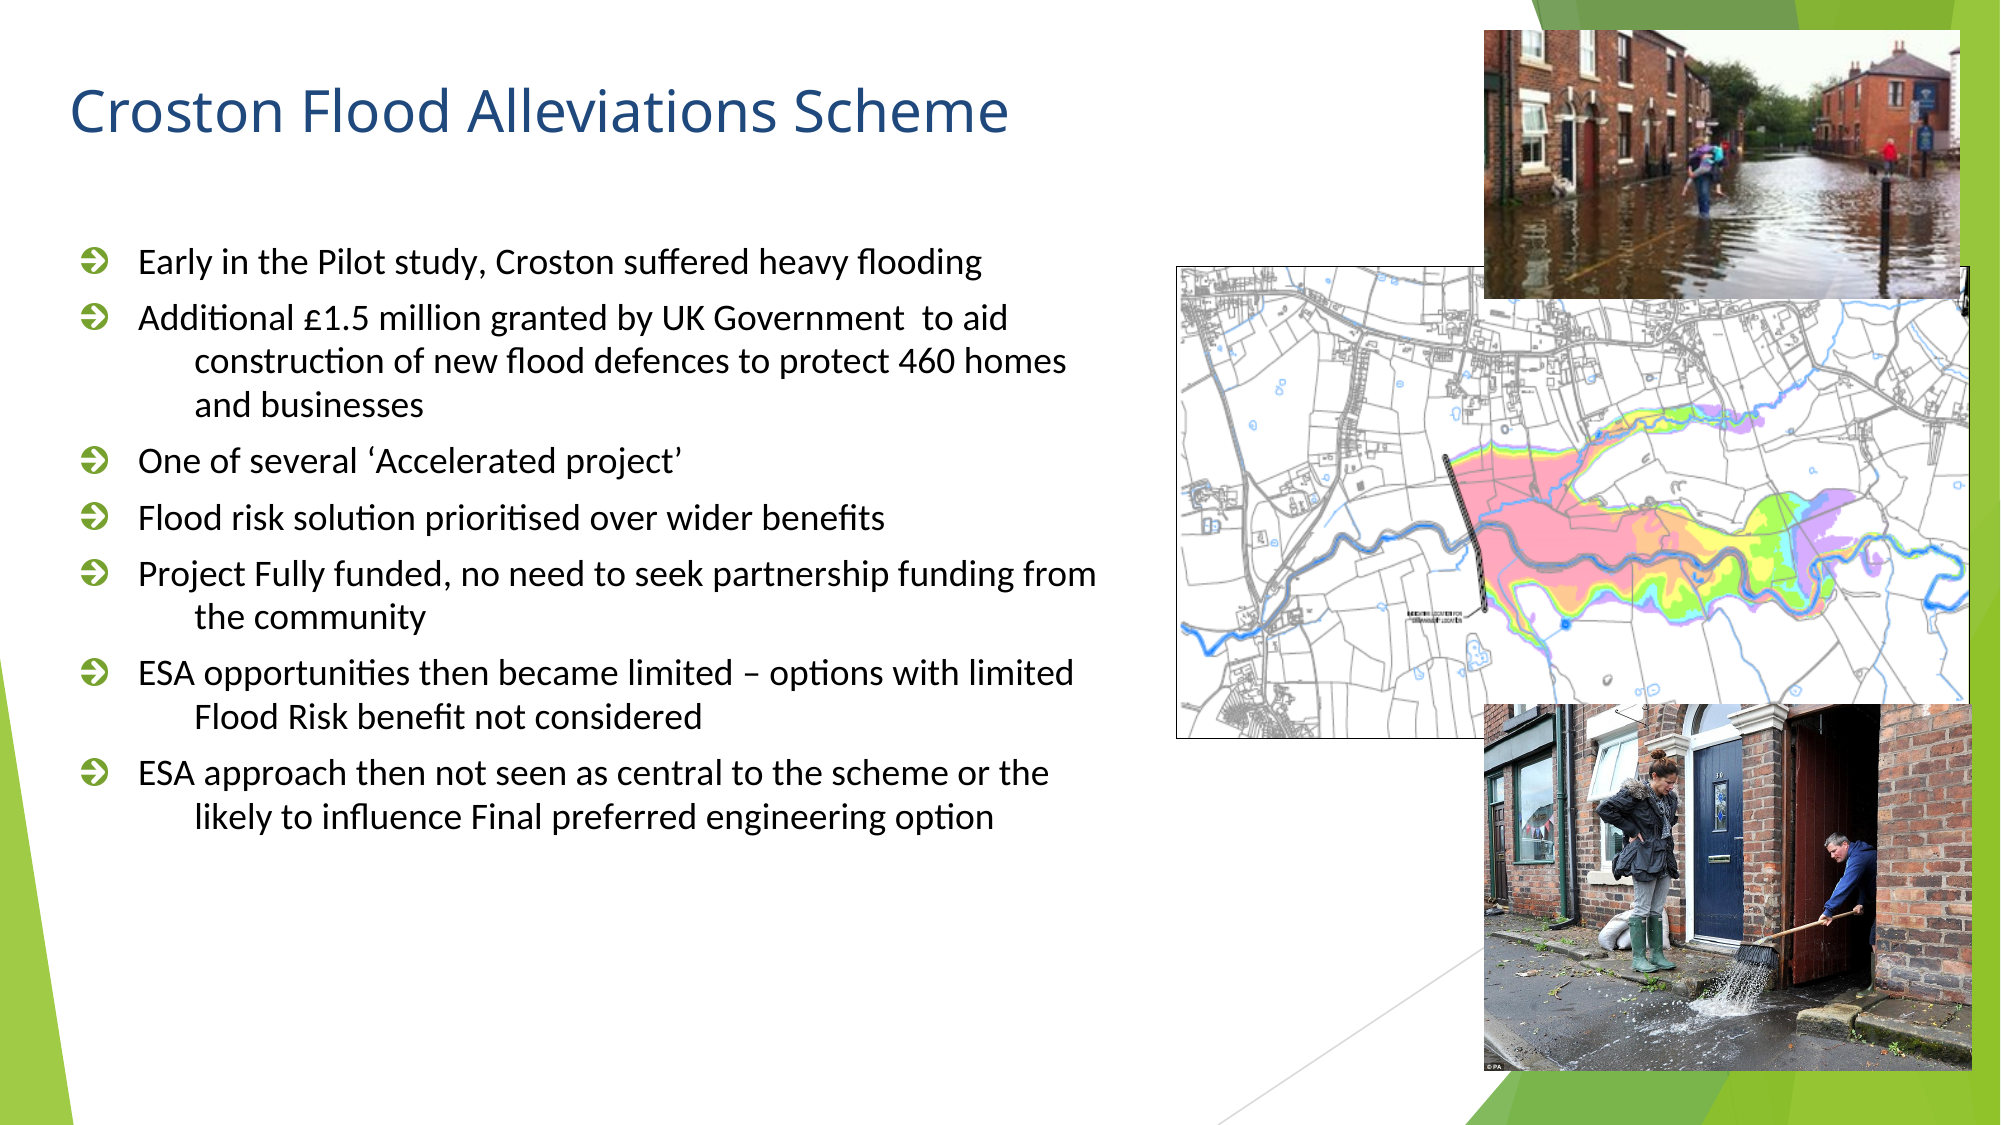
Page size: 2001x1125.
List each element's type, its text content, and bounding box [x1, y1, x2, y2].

text_box Early in the Pilot study, Croston suffered heavy flooding Additional £1.5 million granted by UK Government to aid construction of new flood defences to protect 460 homes and businesses One of several ‘Accelerated project’ Flood risk solution prioritised over wider benefits Project Fully funded, no need to seek partnership funding from the community ESA opportunities then became limited – options with limited Flood Risk benefit not considered ESA approach then not seen as central to the scheme or the likely to influence Final preferred engineering option [66, 231, 1142, 674]
picture [1177, 30, 1972, 1071]
title Croston Flood Alleviations Scheme [55, 66, 1484, 173]
